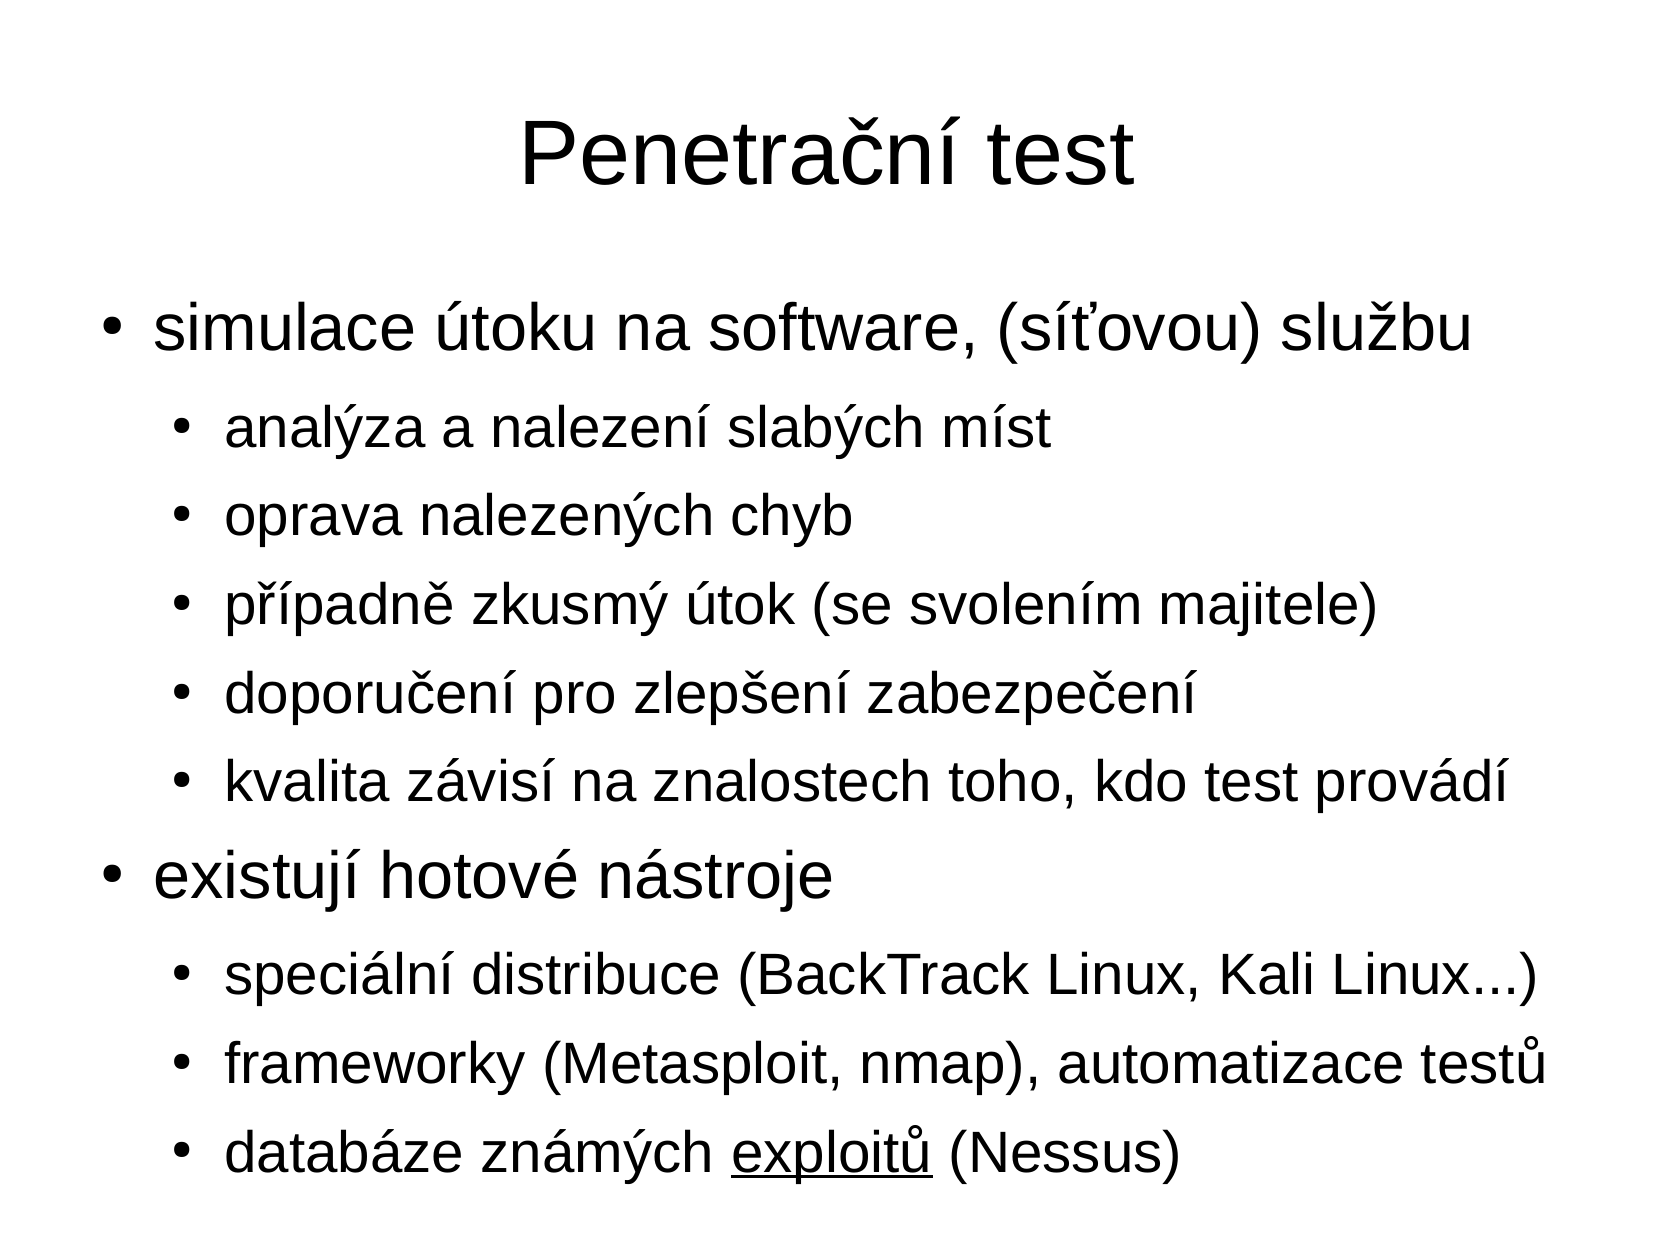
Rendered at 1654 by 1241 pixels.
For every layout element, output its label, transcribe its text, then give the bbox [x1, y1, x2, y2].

title Penetrační test [82, 49, 1571, 257]
list simulace útoku na software, (síťovou) službu analýza a nalezení slabých míst oprava nalezených chyb případně zkusmý útok (se svolením majitele) doporučení pro zlepšení zabezpečení kvalita závisí na znalostech toho, kdo test provádí existují hotové nástroje speciální distribuce (BackTrack Linux, Kali Linux...) frameworky (Metasploit, nmap), automatizace testů databáze známých exploitů (Nessus) [82, 290, 1571, 1185]
